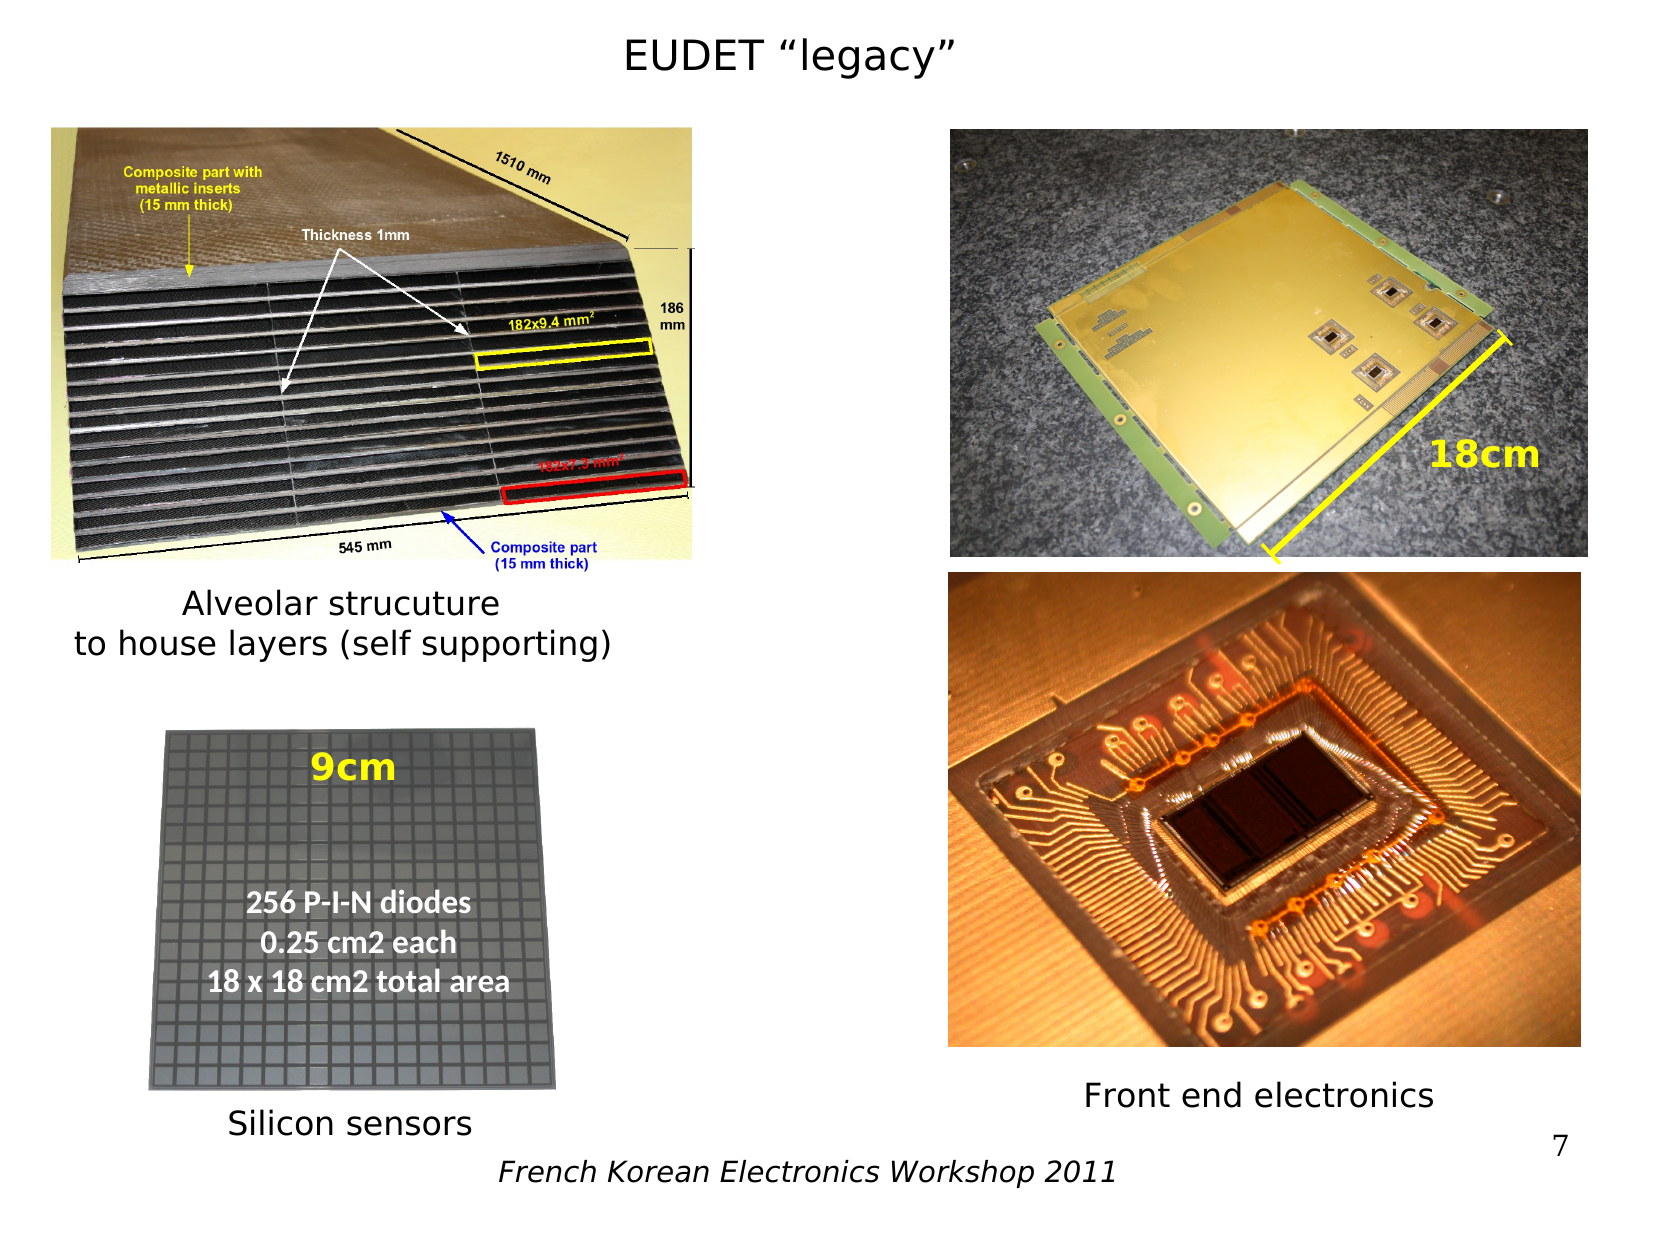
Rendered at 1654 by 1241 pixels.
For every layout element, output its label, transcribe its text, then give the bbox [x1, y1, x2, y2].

picture [110, 1052, 594, 1150]
picture [948, 572, 1581, 1048]
text_box 18cm [1413, 425, 1557, 485]
picture [950, 129, 1588, 557]
text_box Alveolar strucuture to house layers (self supporting) [58, 572, 630, 671]
text_box 9cm [295, 738, 413, 798]
picture [51, 123, 697, 575]
text_box 256 P-I-N diodes 0.25 cm2 each 18 x 18 cm2 total area [79, 827, 638, 1052]
text_box EUDET “legacy” [608, 23, 972, 88]
text_box Front end electronics [1068, 1069, 1496, 1124]
text_box Silicon sensors [212, 1097, 521, 1152]
picture [110, 671, 594, 827]
